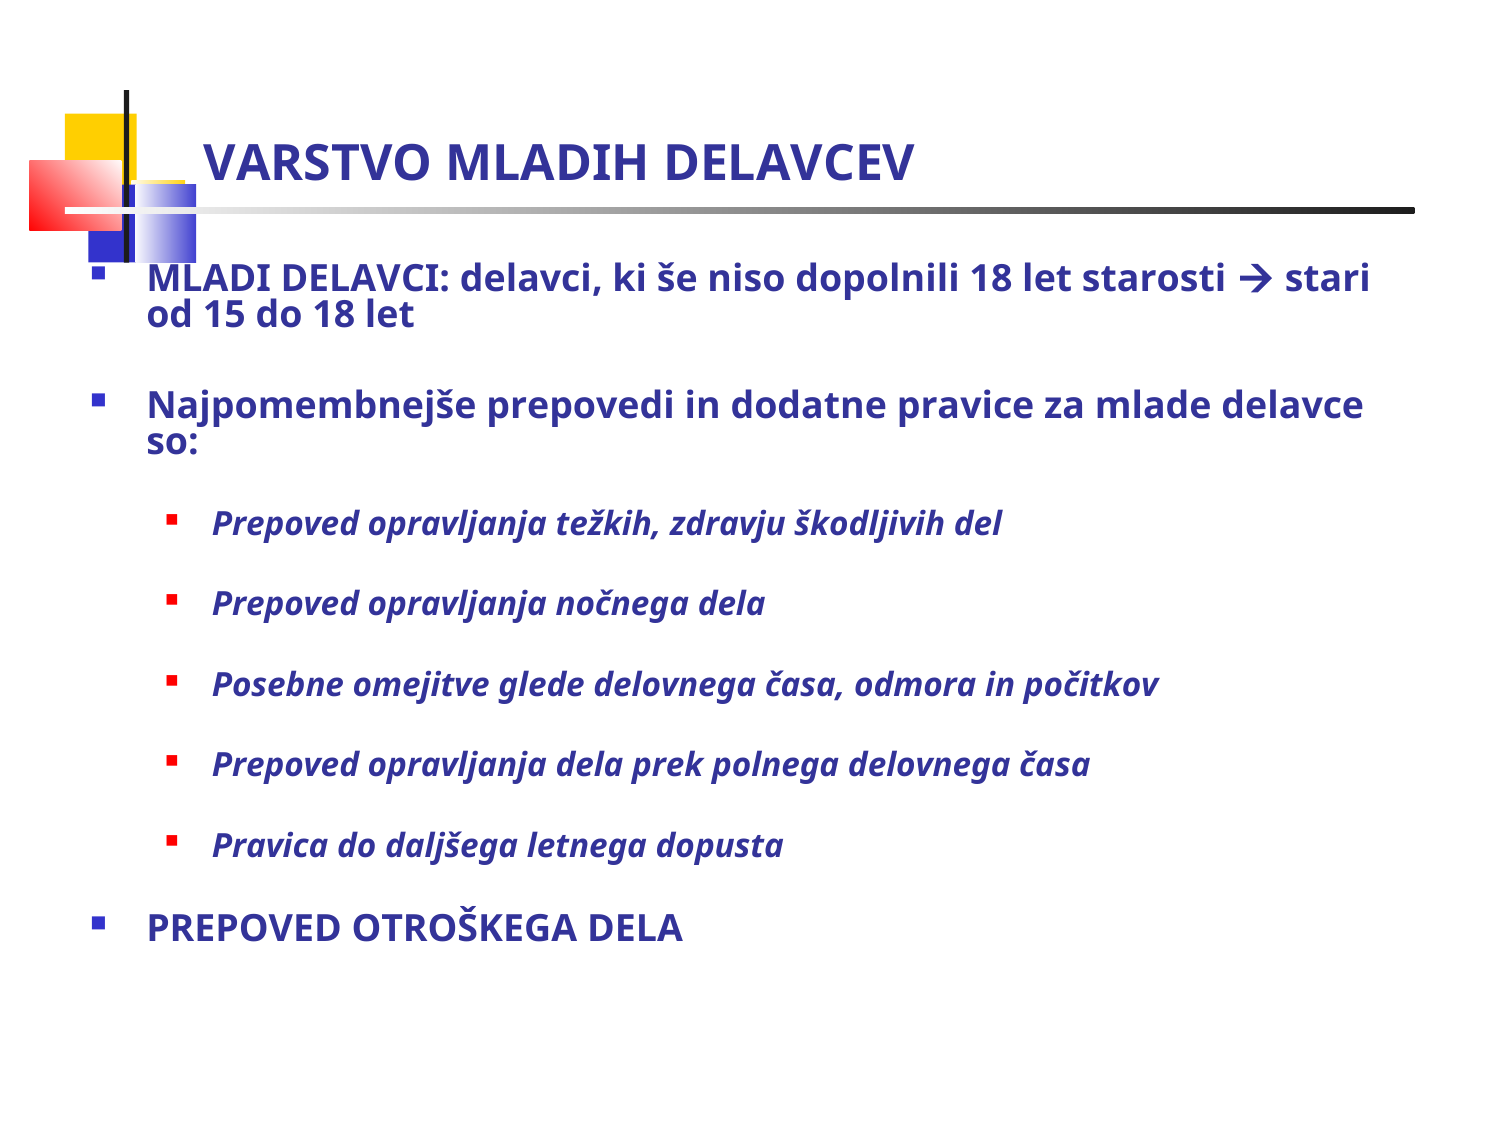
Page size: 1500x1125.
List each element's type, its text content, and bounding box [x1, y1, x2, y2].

list MLADI DELAVCI: delavci, ki še niso dopolnili 18 let starosti  stari od 15 do 18 let Najpomembnejše prepovedi in dodatne pravice za mlade delavce so: Prepoved opravljanja težkih, zdravju škodljivih del Prepoved opravljanja nočnega dela Posebne omejitve glede delovnega časa, odmora in počitkov Prepoved opravljanja dela prek polnega delovnega časa Pravica do daljšega letnega dopusta PREPOVED OTROŠKEGA DELA [75, 255, 1426, 1005]
title VARSTVO MLADIH DELAVCEV [188, 35, 1468, 199]
